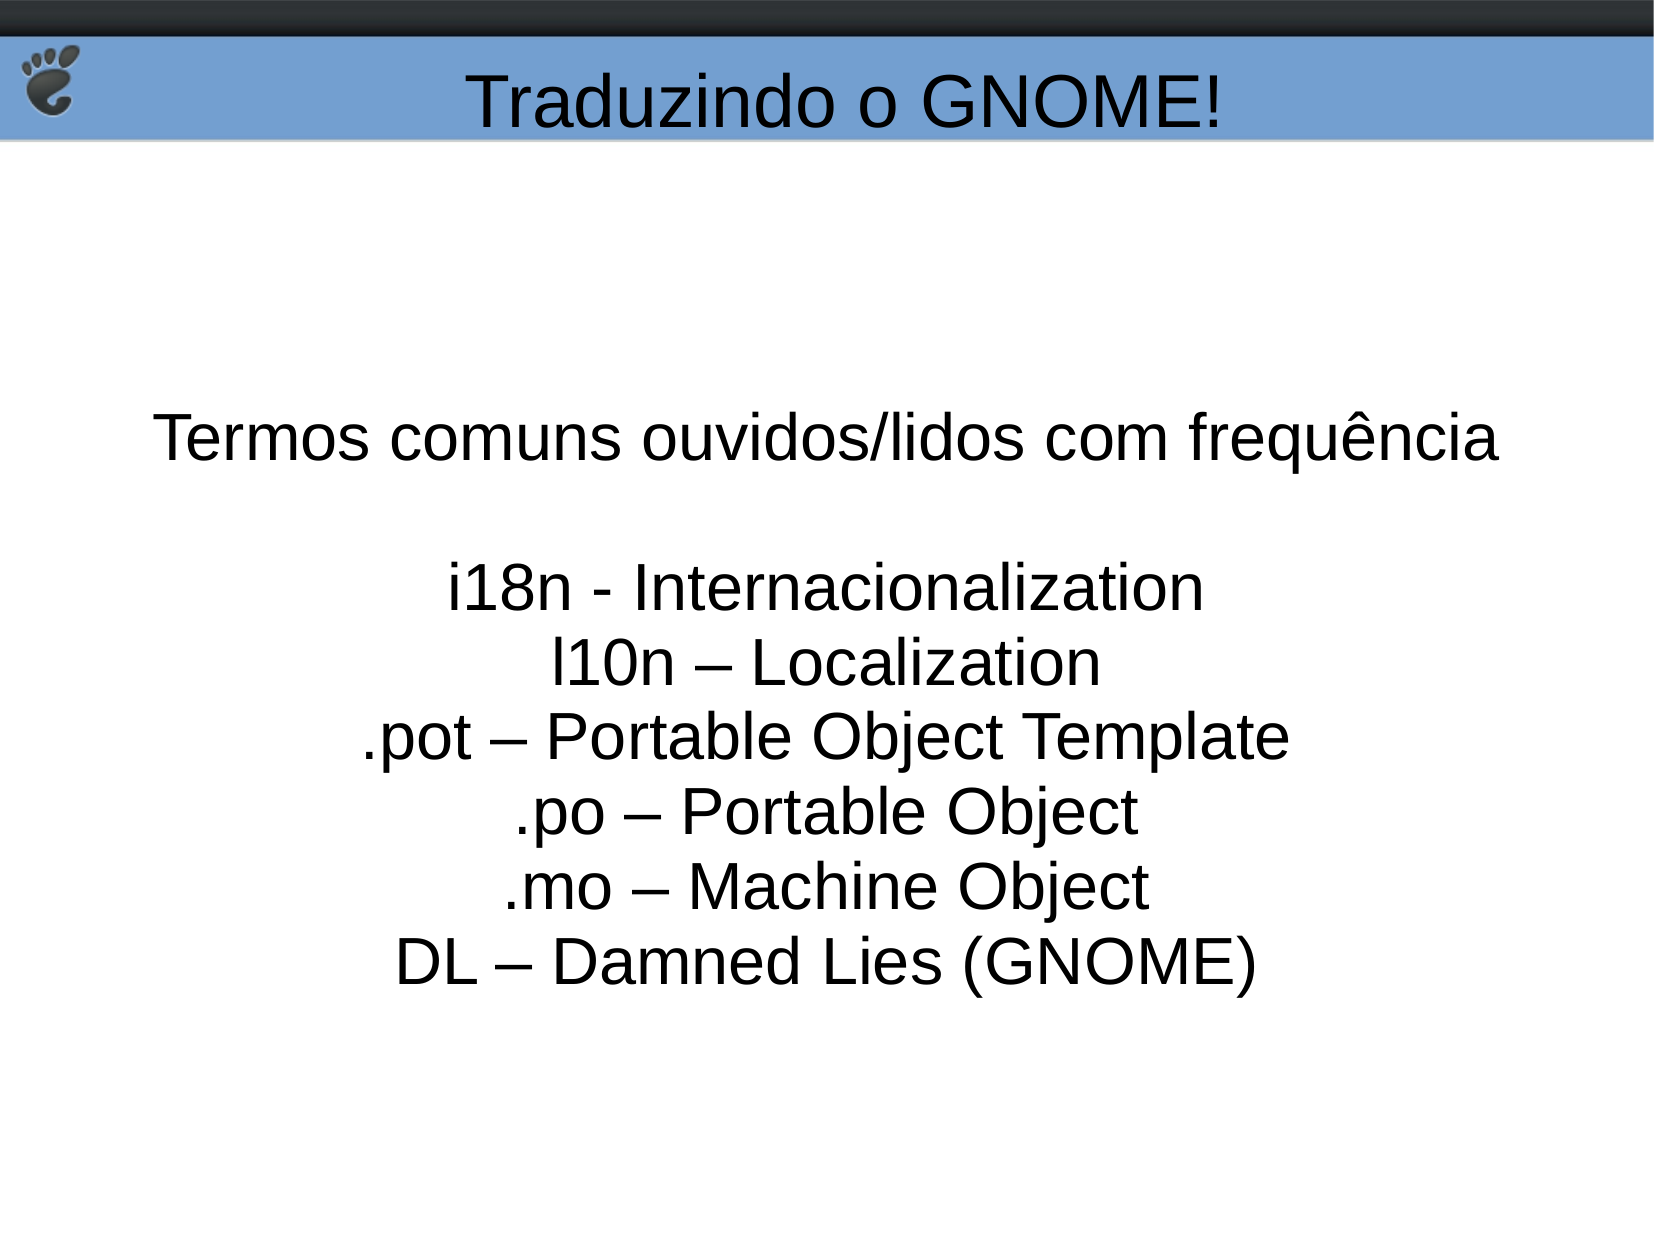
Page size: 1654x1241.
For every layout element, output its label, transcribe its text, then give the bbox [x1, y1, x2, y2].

title Traduzindo o GNOME! [100, 13, 1589, 190]
picture [0, 0, 1654, 1241]
subtitle Termos comuns ouvidos/lidos com frequência i18n - Internacionalization l10n – Localization .pot – Portable Object Template .po – Portable Object .mo – Machine Object DL – Damned Lies (GNOME) [82, 290, 1571, 1109]
